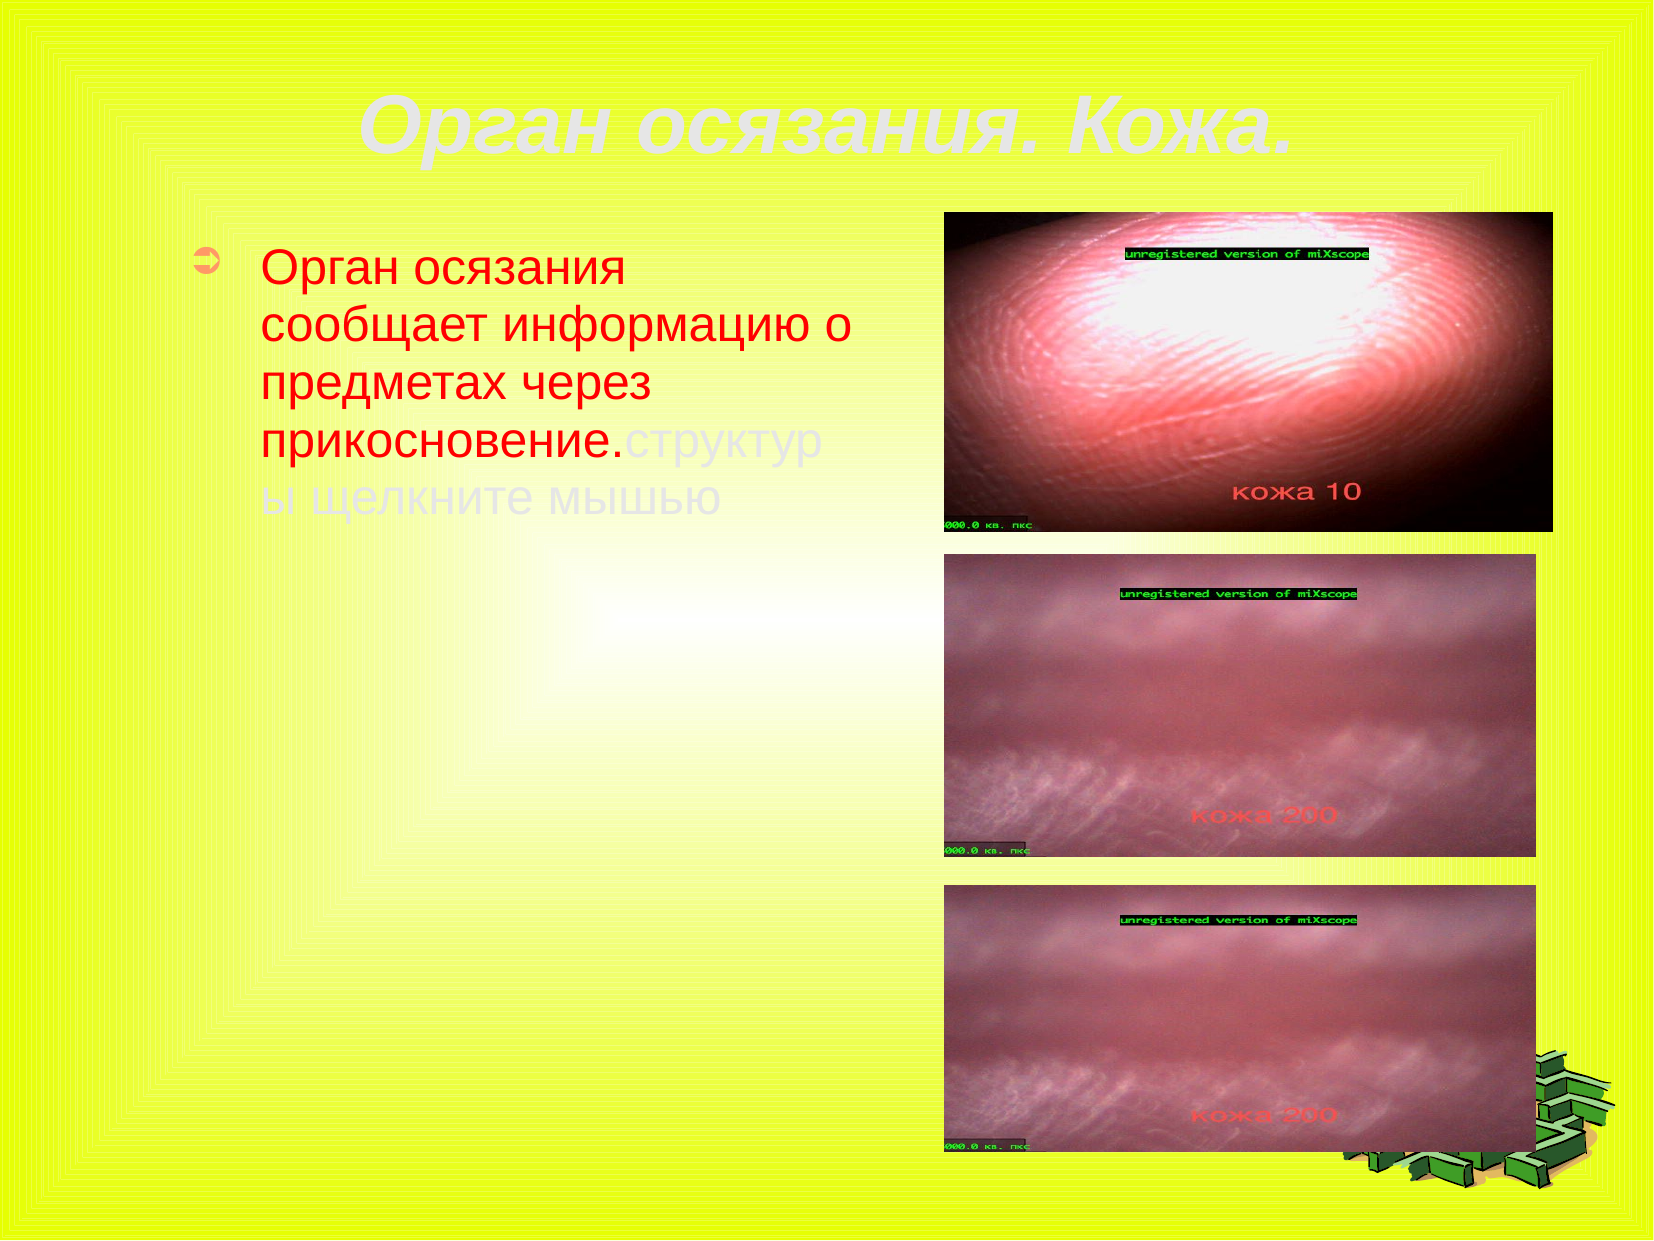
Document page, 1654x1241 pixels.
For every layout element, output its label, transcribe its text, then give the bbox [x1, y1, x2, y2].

picture [944, 885, 1536, 1152]
picture [944, 212, 1553, 532]
title Орган осязания. Кожа. [121, 26, 1534, 219]
list Орган осязания сообщает информацию о предметах через прикосновение.структуры щелкните мышью [177, 236, 857, 1152]
picture [944, 554, 1536, 857]
